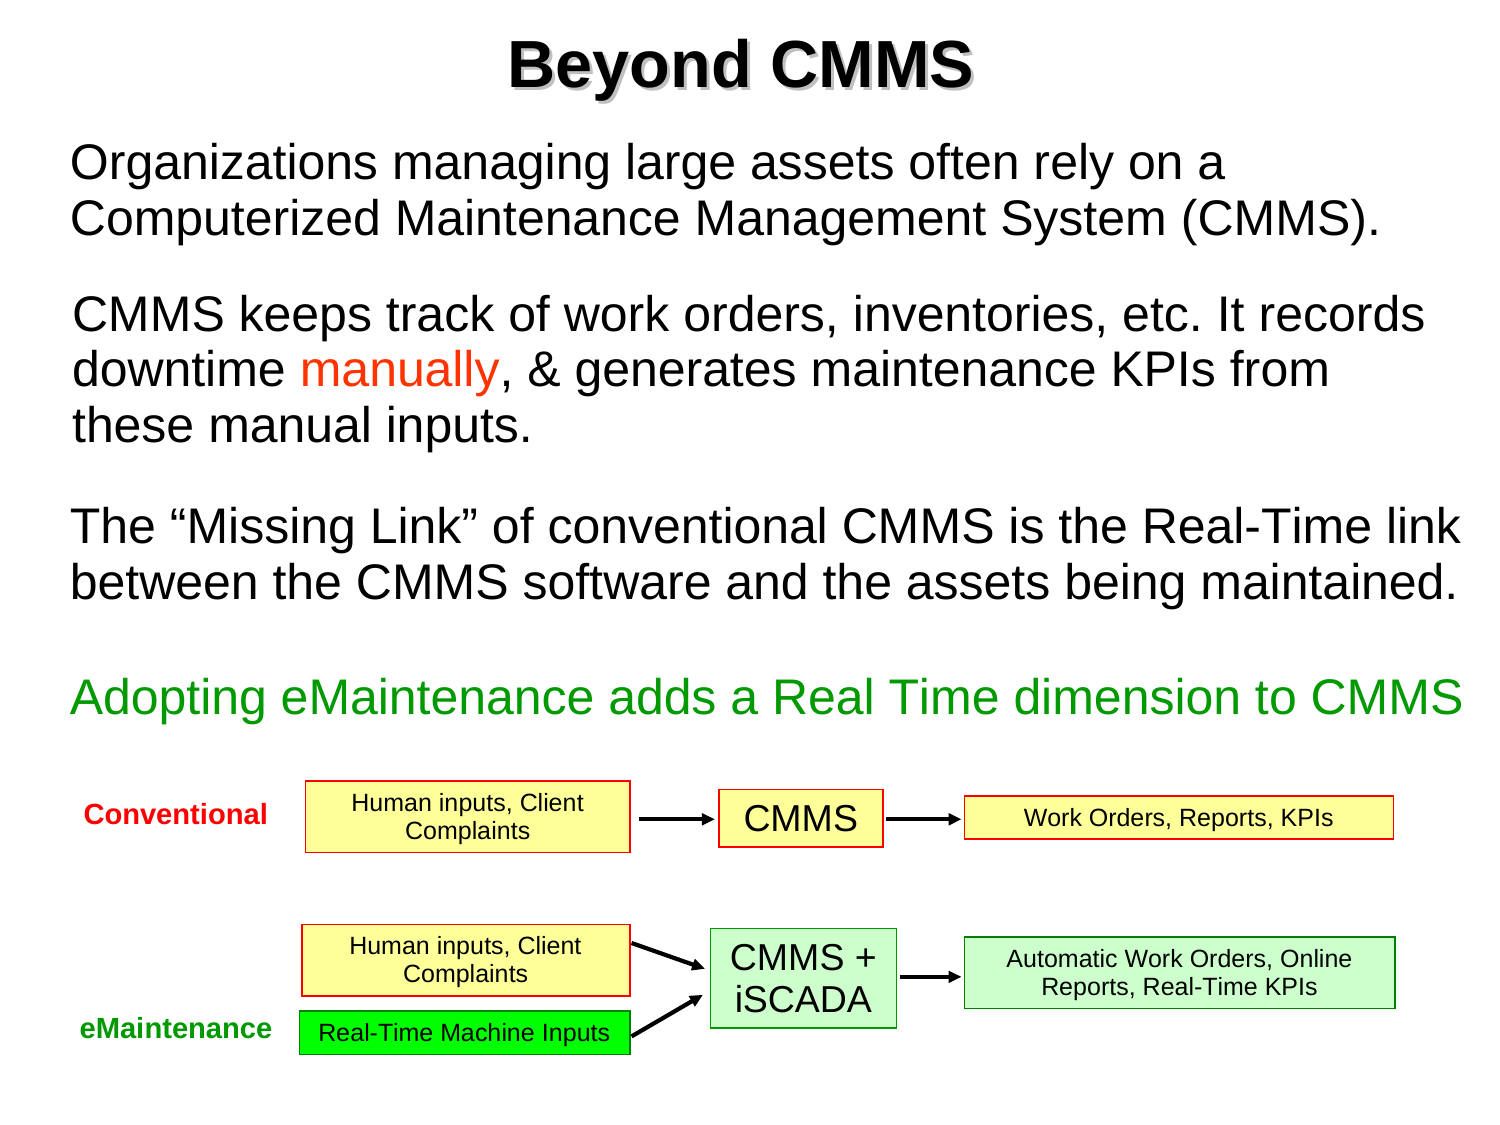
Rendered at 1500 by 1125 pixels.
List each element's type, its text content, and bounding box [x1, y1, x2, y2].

text_box Automatic Work Orders, Online Reports, Real-Time KPIs [964, 936, 1396, 1009]
text_box Work Orders, Reports, KPIs [964, 795, 1394, 840]
text_box Human inputs, Client Complaints [301, 924, 630, 996]
text_box Conventional [52, 790, 284, 839]
text_box Human inputs, Client Complaints [305, 781, 630, 853]
text_box Adopting eMaintenance adds a Real Time dimension to CMMS [55, 661, 1496, 733]
text_box CMMS [718, 789, 883, 848]
text_box Beyond CMMS [176, 18, 1307, 110]
text_box eMaintenance [56, 1003, 288, 1053]
text_box CMMS + iSCADA [710, 928, 897, 1028]
text_box Real-Time Machine Inputs [299, 1010, 630, 1055]
text_box CMMS keeps track of work orders, inventories, etc. It records downtime manually, & generates maintenance KPIs from these manual inputs. [57, 278, 1467, 461]
text_box The “Missing Link” of conventional CMMS is the Real-Time link between the CMMS software and the assets being maintained. [55, 490, 1496, 618]
text_box Organizations managing large assets often rely on a Computerized Maintenance Management System (CMMS). [55, 126, 1500, 254]
